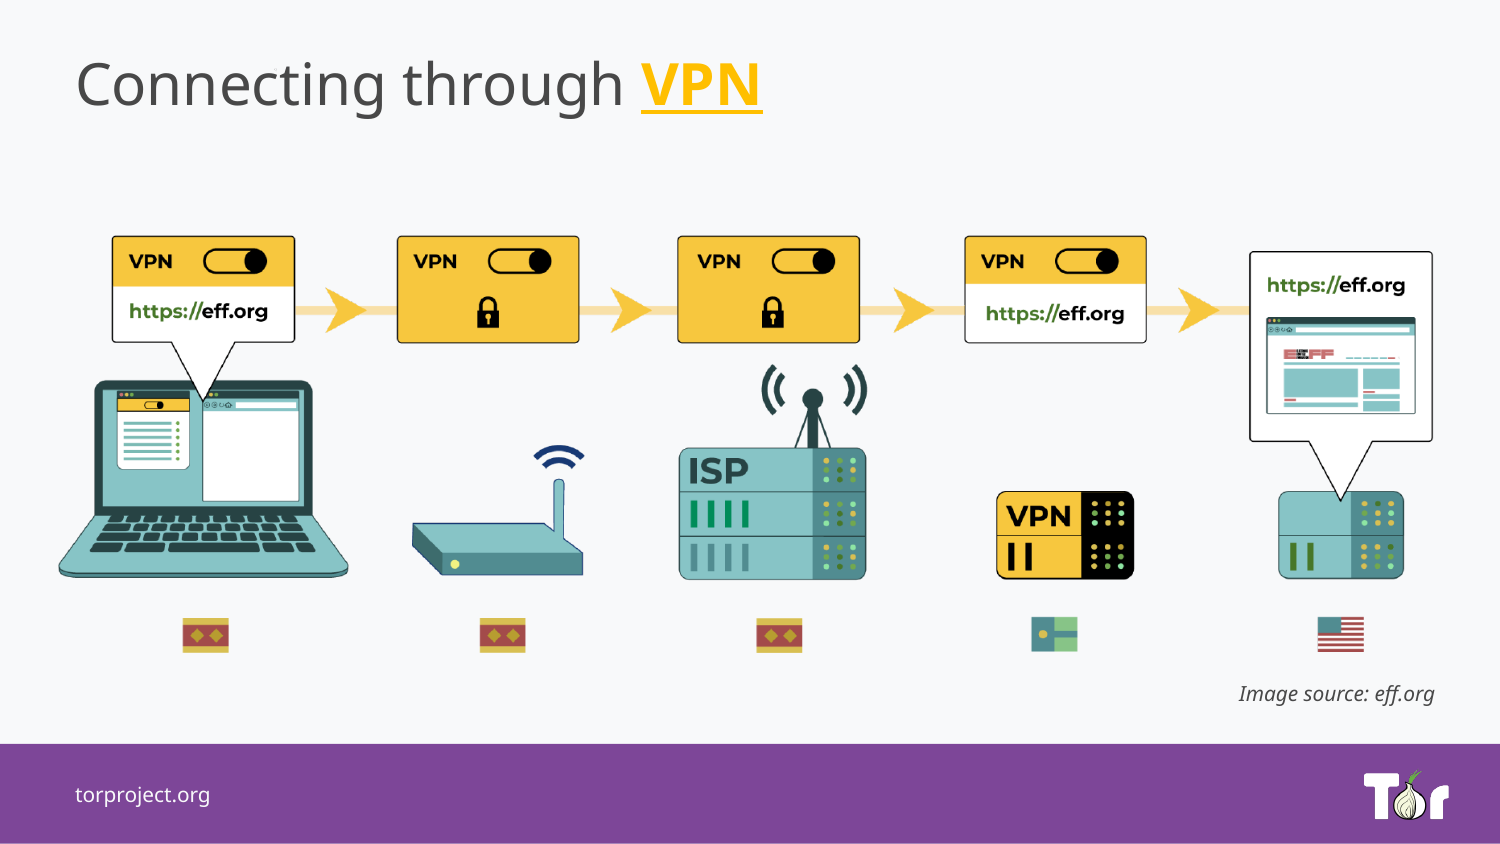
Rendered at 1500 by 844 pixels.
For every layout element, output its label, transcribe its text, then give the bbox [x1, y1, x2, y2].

title Image source: eff.org [75, 680, 1436, 713]
picture [1364, 768, 1449, 820]
picture [24, 0, 1475, 713]
title Connecting through VPN [75, 46, 1436, 141]
